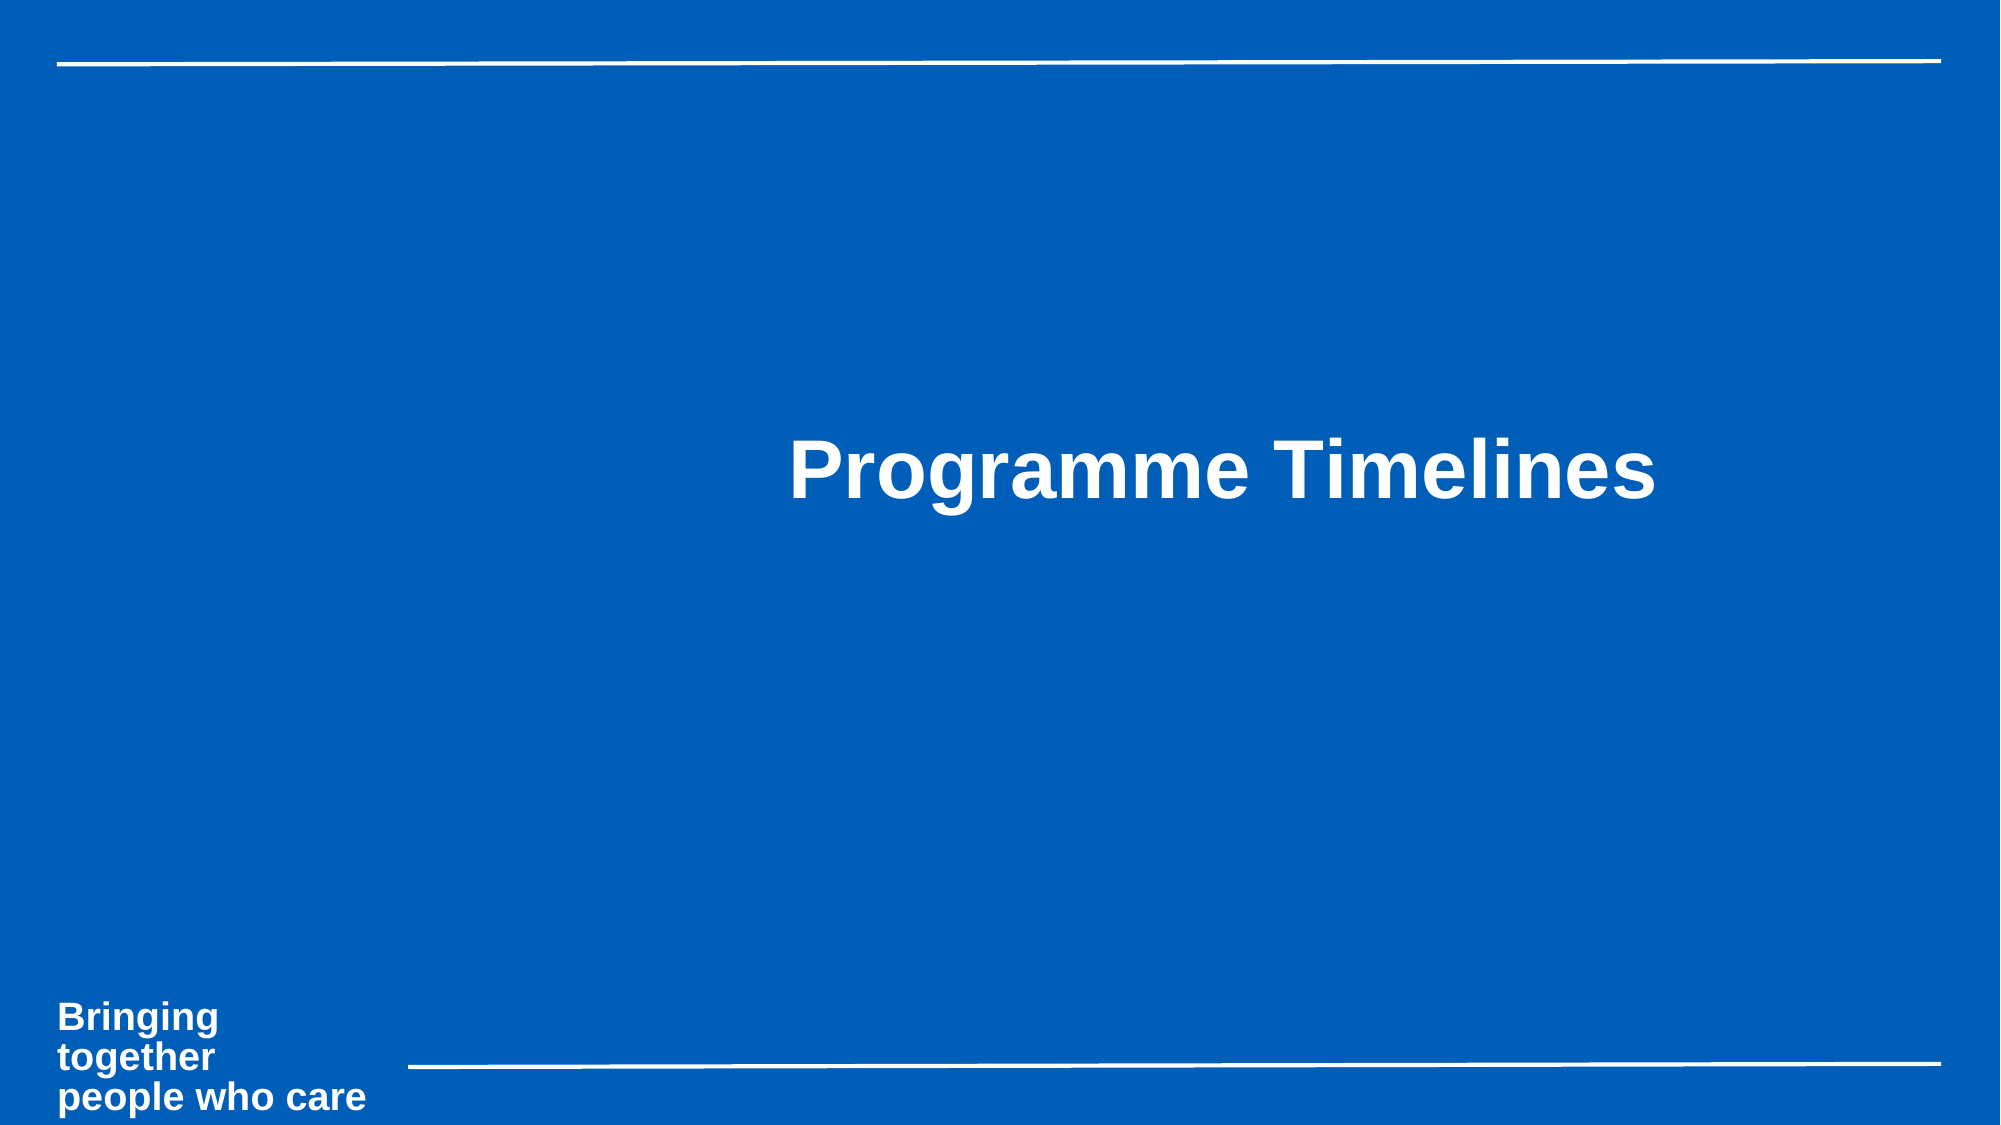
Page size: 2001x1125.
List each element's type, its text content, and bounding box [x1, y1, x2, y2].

title Programme Timelines [292, 415, 1658, 674]
text_box [0, 0, 2000, 1125]
text_box Bringing together people who care [56, 998, 382, 1068]
